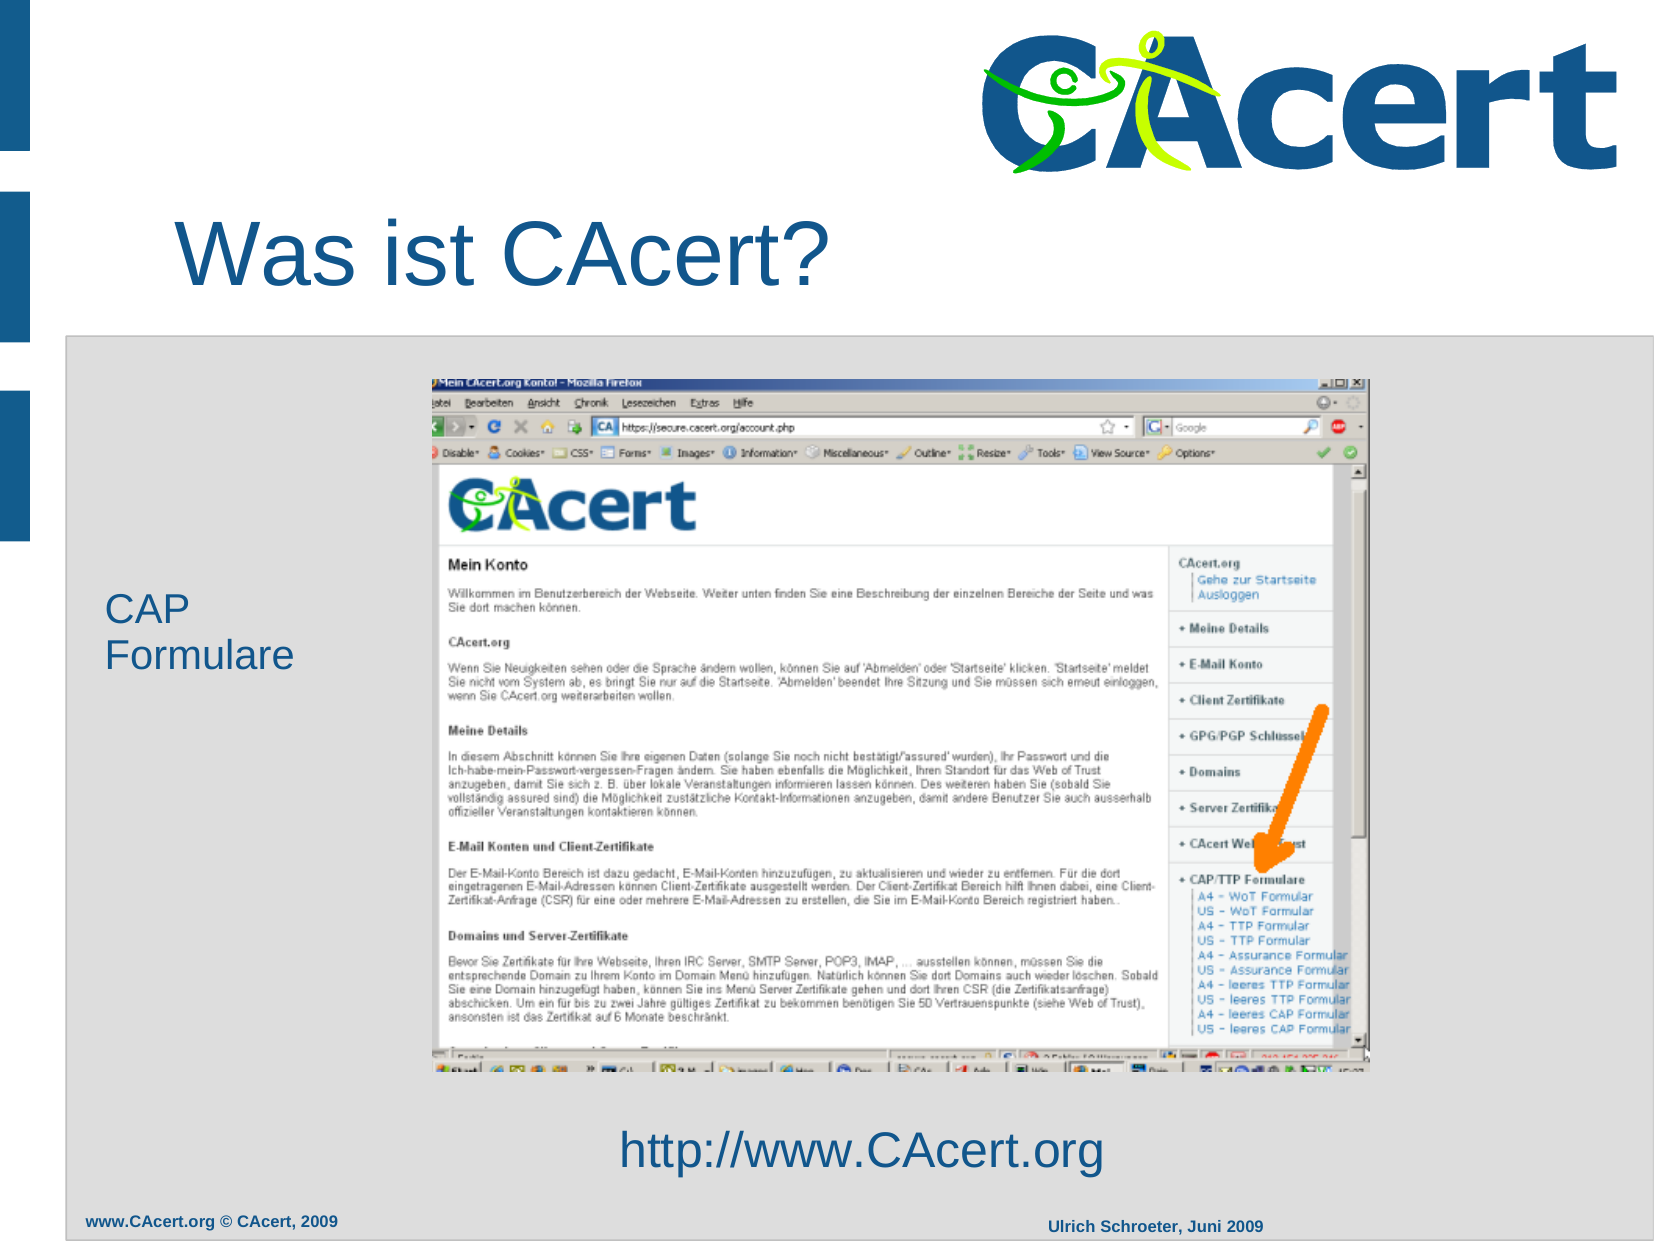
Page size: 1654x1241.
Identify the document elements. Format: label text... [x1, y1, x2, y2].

text_box Was ist CAcert? [118, 195, 837, 313]
text_box http://www.CAcert.org [327, 1115, 1398, 1186]
text_box CAP Formulare [89, 577, 411, 687]
picture [432, 379, 1370, 1072]
